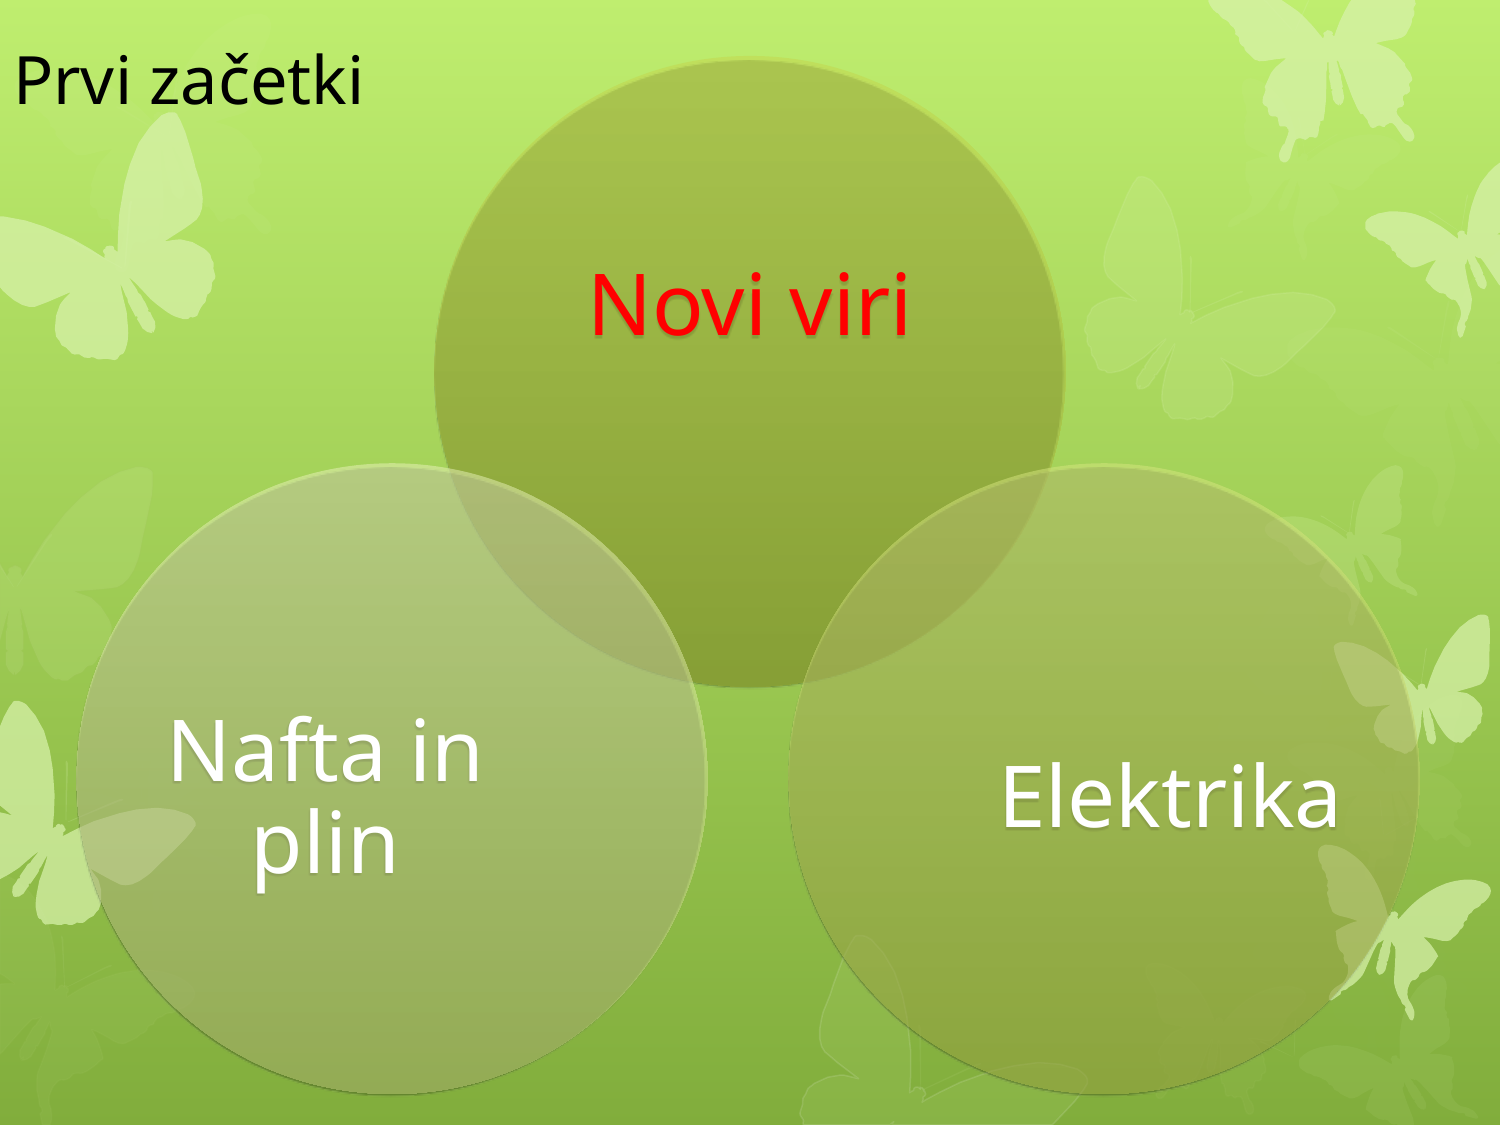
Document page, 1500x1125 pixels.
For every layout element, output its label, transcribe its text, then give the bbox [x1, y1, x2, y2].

text_box Nafta in plin [76, 463, 708, 1094]
title Prvi začetki [0, 0, 1024, 126]
text_box Novi viri [434, 126, 1066, 687]
text_box Elektrika [788, 463, 1420, 1094]
